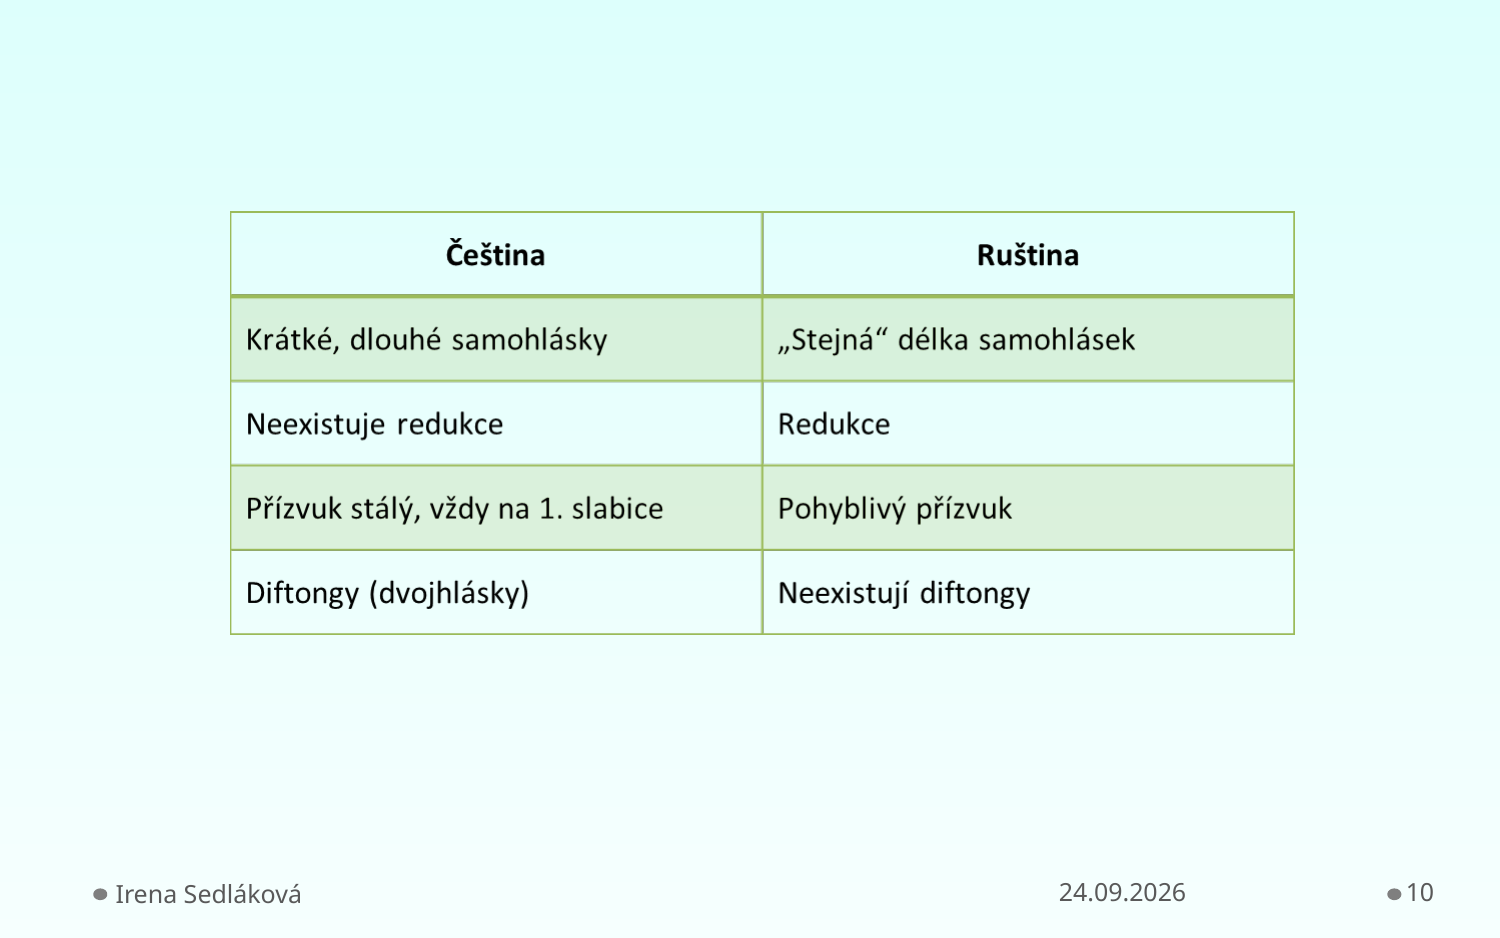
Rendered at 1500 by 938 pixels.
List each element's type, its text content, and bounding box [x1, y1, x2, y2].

text_box Irena Sedláková [108, 868, 576, 919]
picture [230, 212, 1295, 636]
text_box 15.11.2018 [1043, 868, 1387, 919]
text_box [1401, 868, 1494, 919]
